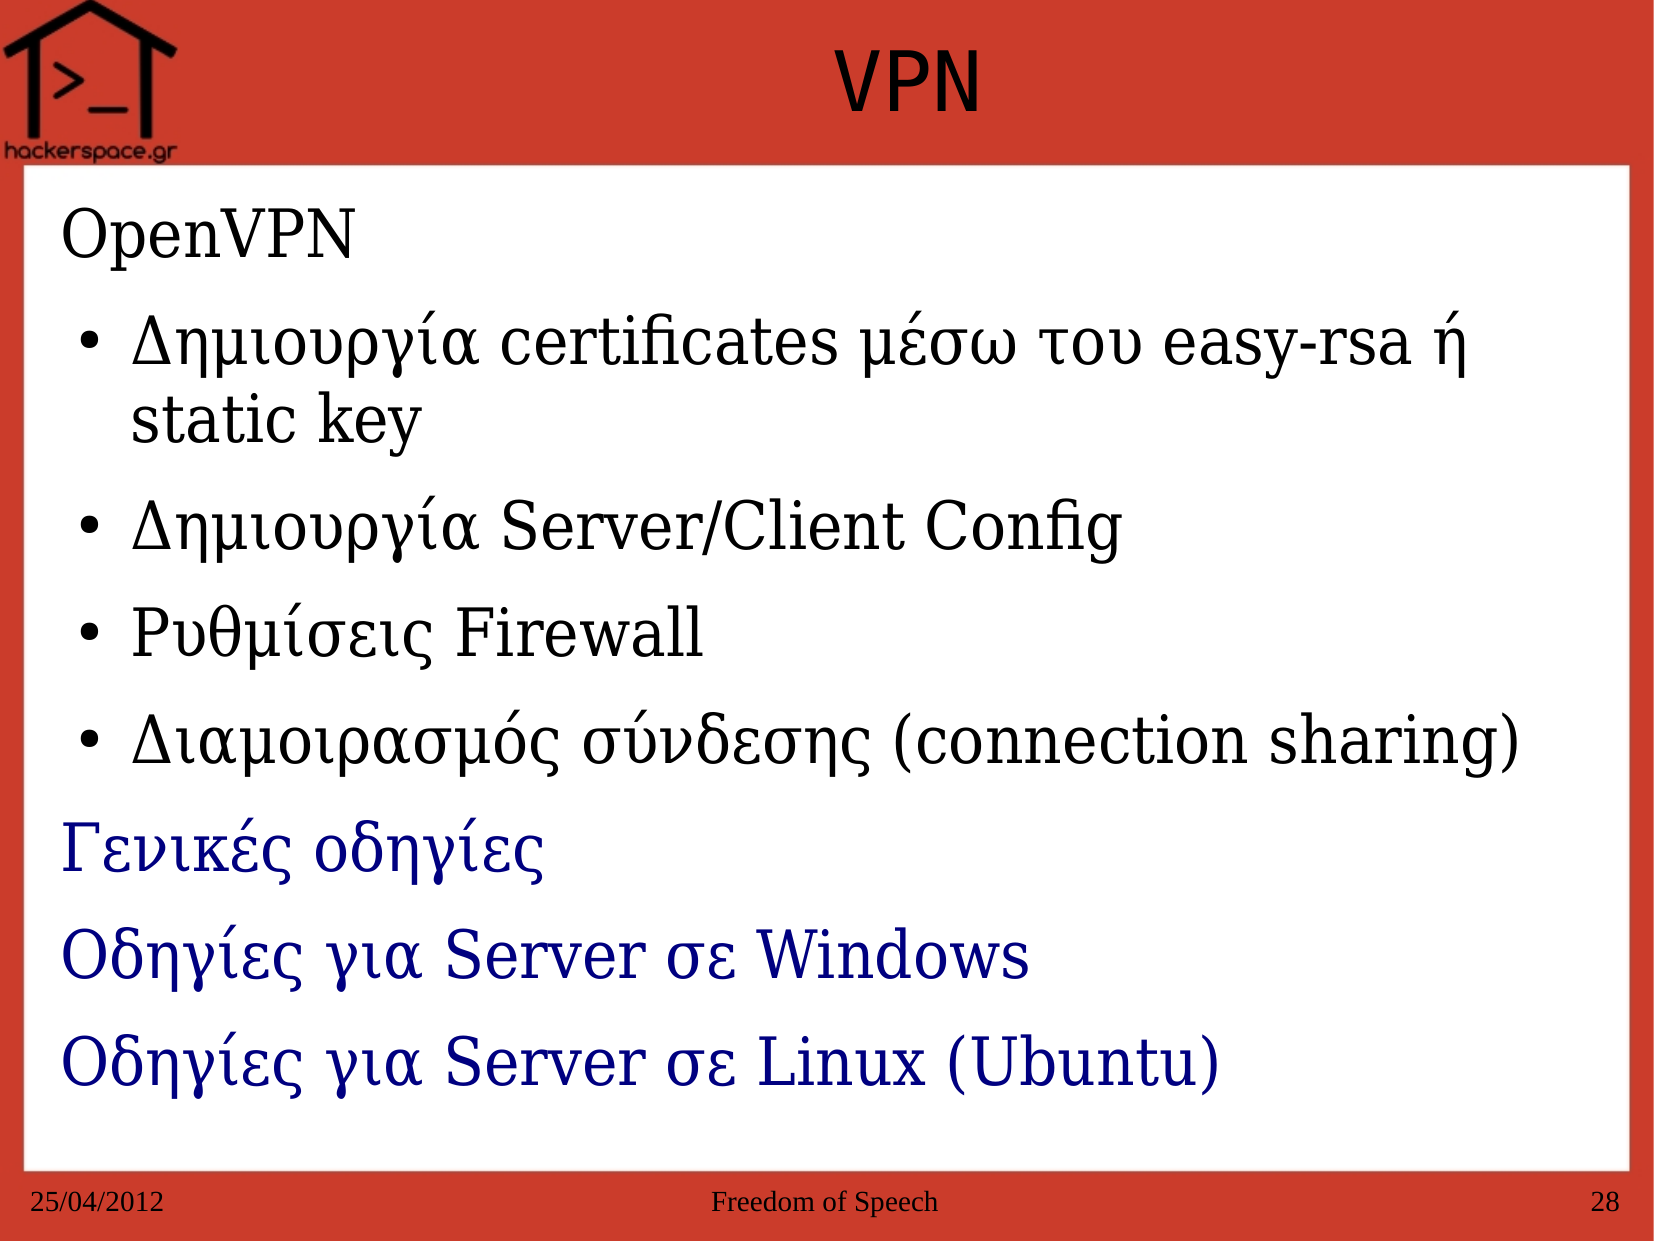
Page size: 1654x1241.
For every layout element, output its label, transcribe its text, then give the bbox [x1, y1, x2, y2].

title VPN [195, 15, 1621, 151]
picture [0, 0, 1654, 1241]
list OpenVPN Δημιουργία certificates μέσω του easy-rsa ή static key Δημιουργία Server/Client Config Ρυθμίσεις Firewall Διαμοιρασμός σύνδεσης (connection sharing) Γενικές οδηγίες Οδηγίες για Server σε Windows Οδηγίες για Server σε Linux (Ubuntu) [60, 195, 1591, 1141]
